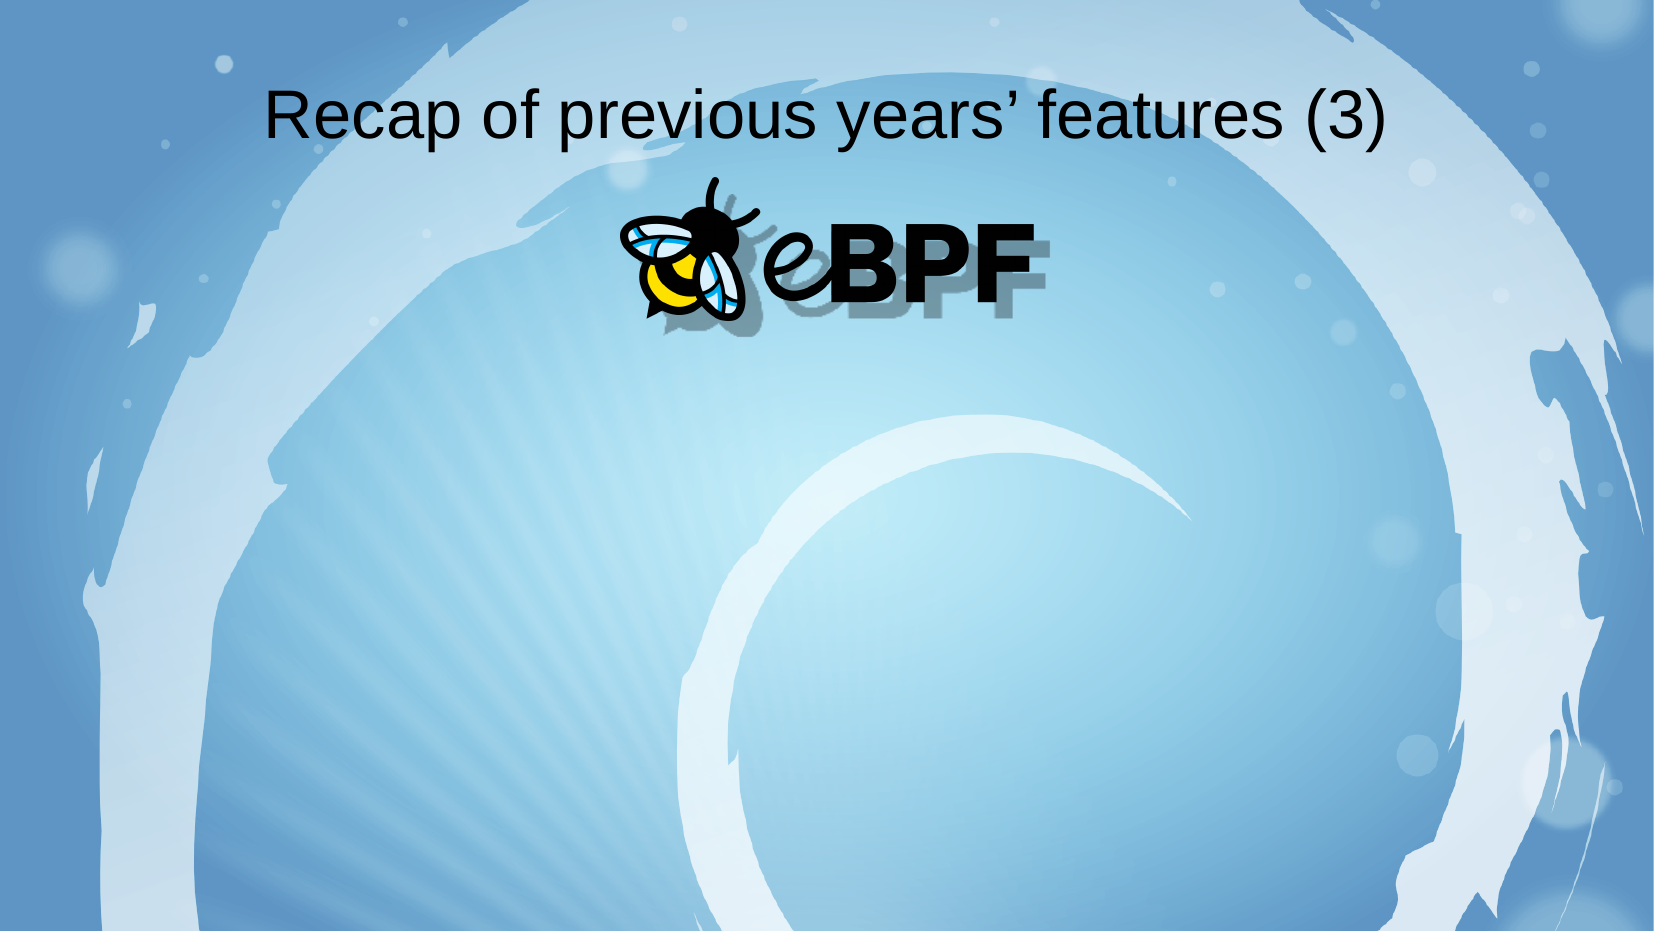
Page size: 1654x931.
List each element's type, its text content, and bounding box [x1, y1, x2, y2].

picture [0, 0, 1654, 931]
title Recap of previous years’ features (3) [118, 37, 1536, 193]
